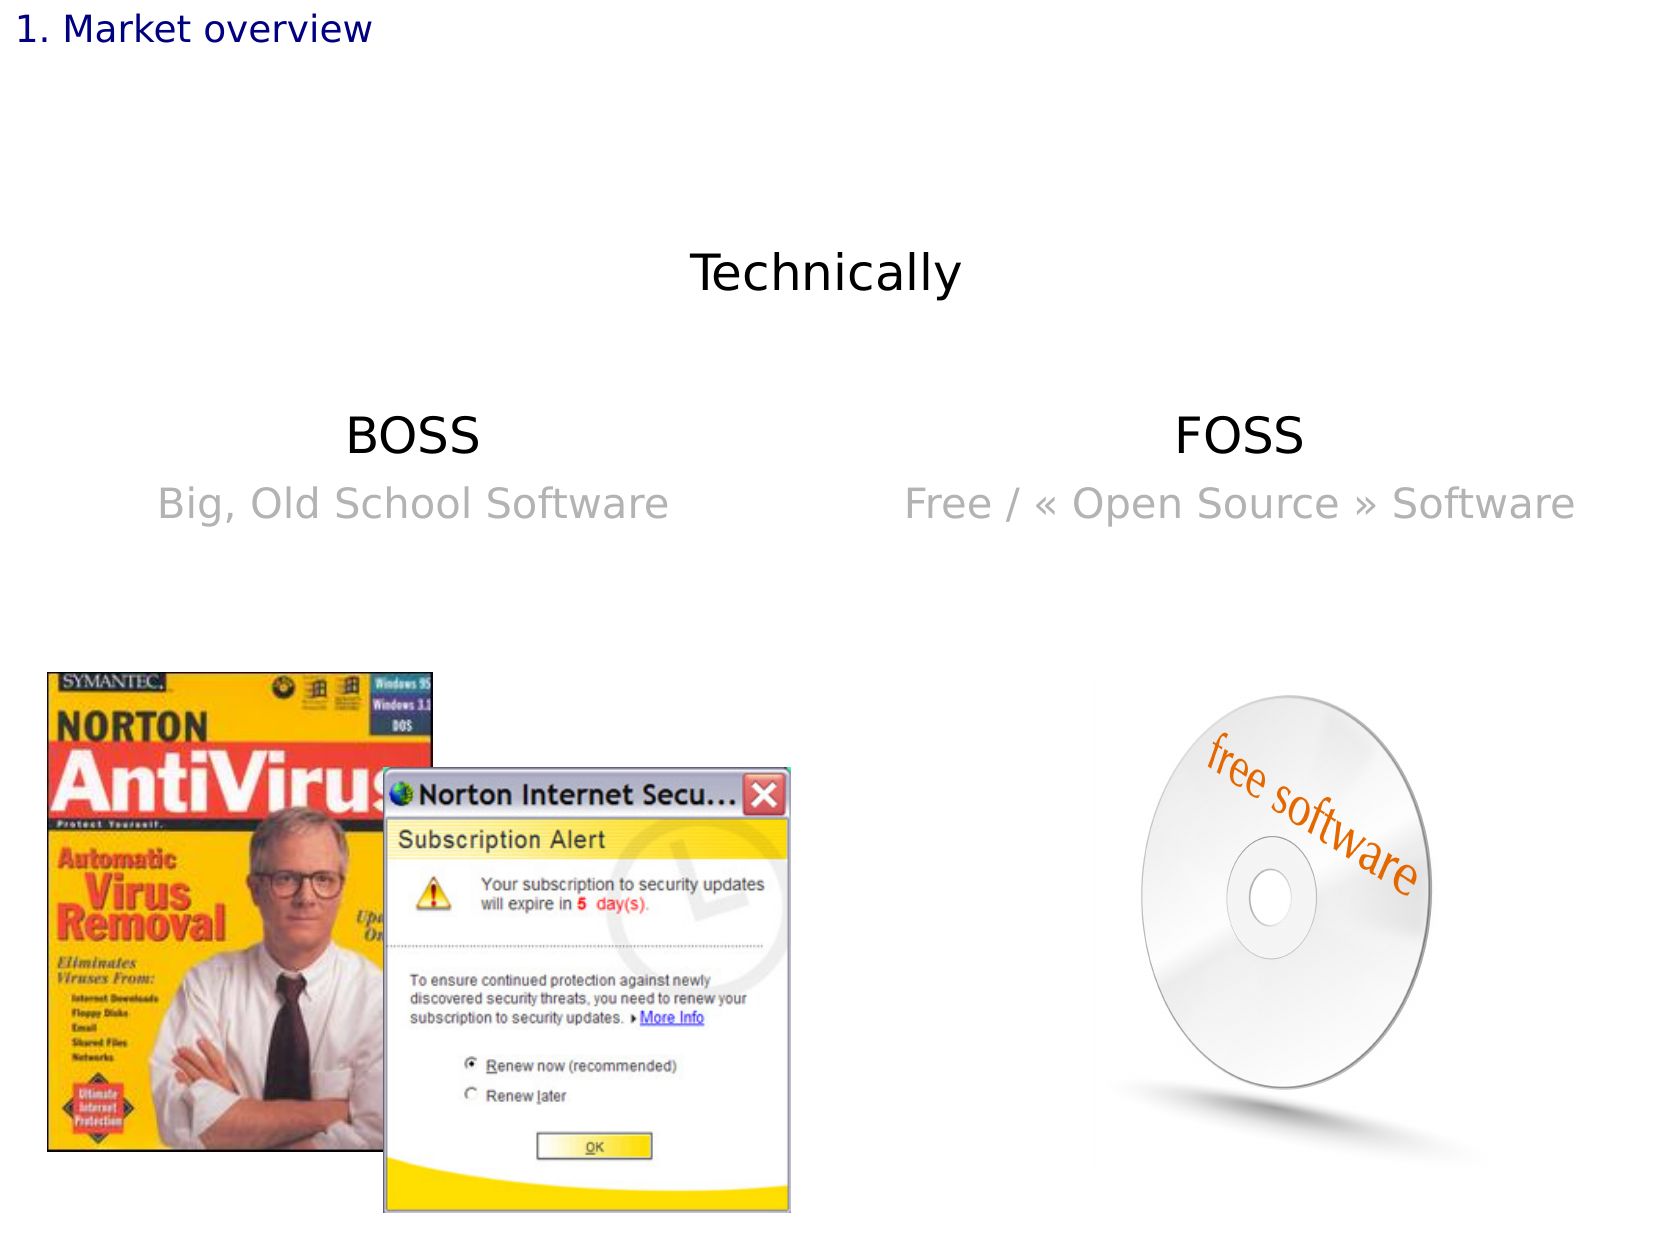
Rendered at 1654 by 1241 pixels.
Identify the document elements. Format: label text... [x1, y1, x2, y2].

text_box Big, Old School Software [0, 472, 827, 536]
text_box BOSS [0, 399, 826, 472]
text_box Free / « Open Source » Software [827, 472, 1654, 536]
picture [1092, 679, 1499, 1174]
text_box FOSS [826, 399, 1654, 472]
text_box Technically [0, 236, 1654, 310]
picture [47, 672, 791, 1213]
text_box 1. Market overview [0, 0, 768, 59]
